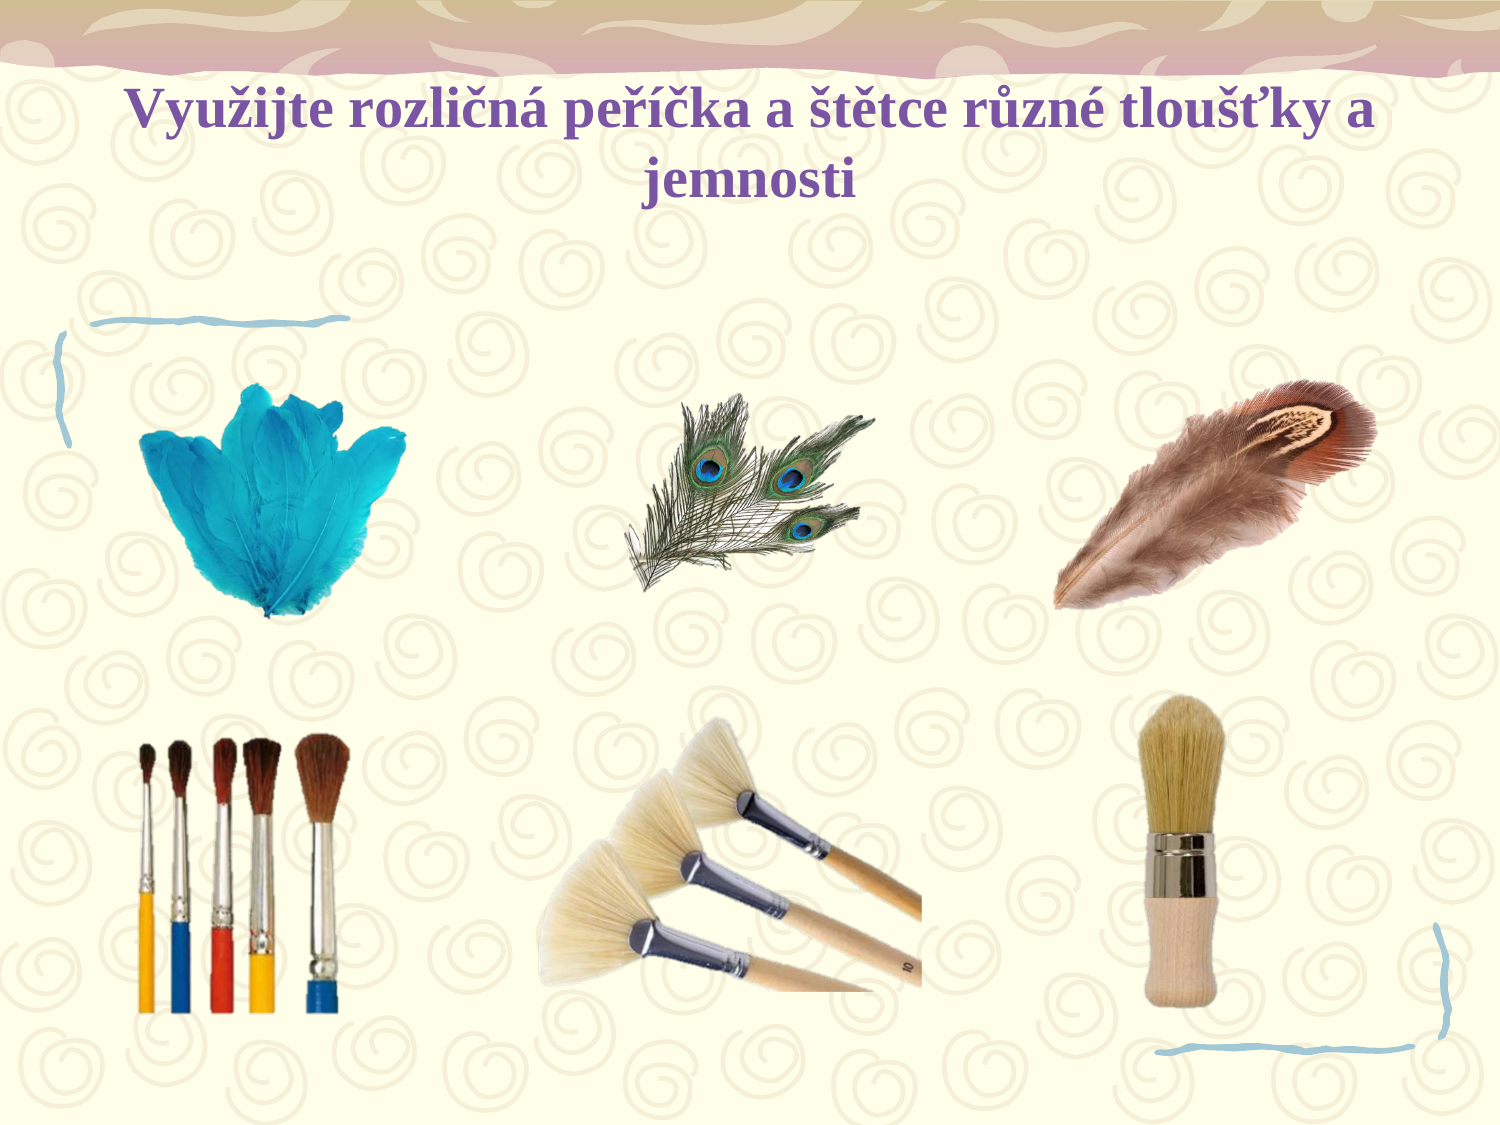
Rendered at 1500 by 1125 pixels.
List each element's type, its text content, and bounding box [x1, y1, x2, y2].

title Využijte rozličná peříčka a štětce různé tloušťky a jemnosti [75, 45, 1426, 233]
picture [605, 343, 897, 635]
picture [1122, 676, 1240, 1025]
picture [96, 375, 443, 635]
picture [526, 708, 922, 993]
picture [1036, 359, 1387, 617]
picture [125, 727, 356, 1044]
